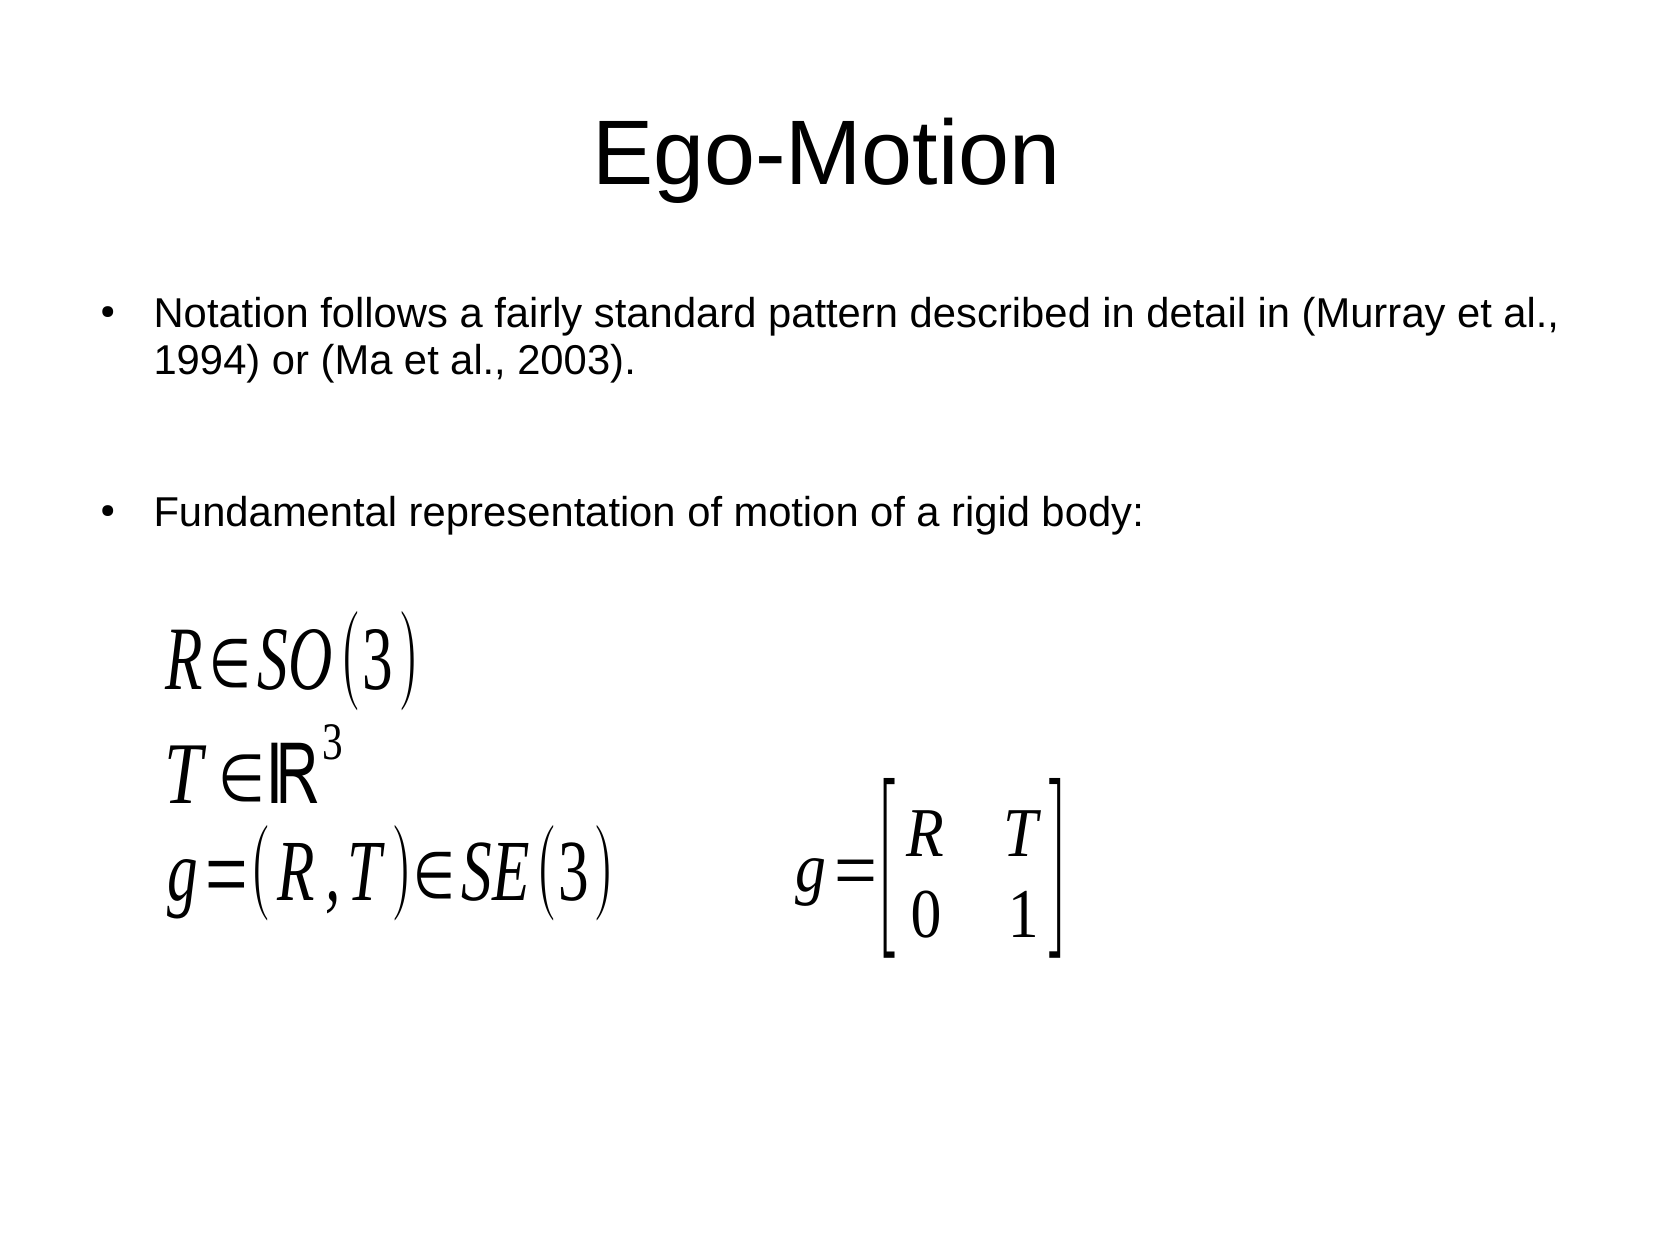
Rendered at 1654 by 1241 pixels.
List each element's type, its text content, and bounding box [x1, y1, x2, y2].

list Notation follows a fairly standard pattern described in detail in (Murray et al., 1994) or (Ma et al., 2003). Fundamental representation of motion of a rigid body: [82, 290, 1571, 1010]
title Ego-Motion [82, 49, 1571, 257]
chart [147, 604, 631, 925]
chart [778, 776, 1081, 963]
